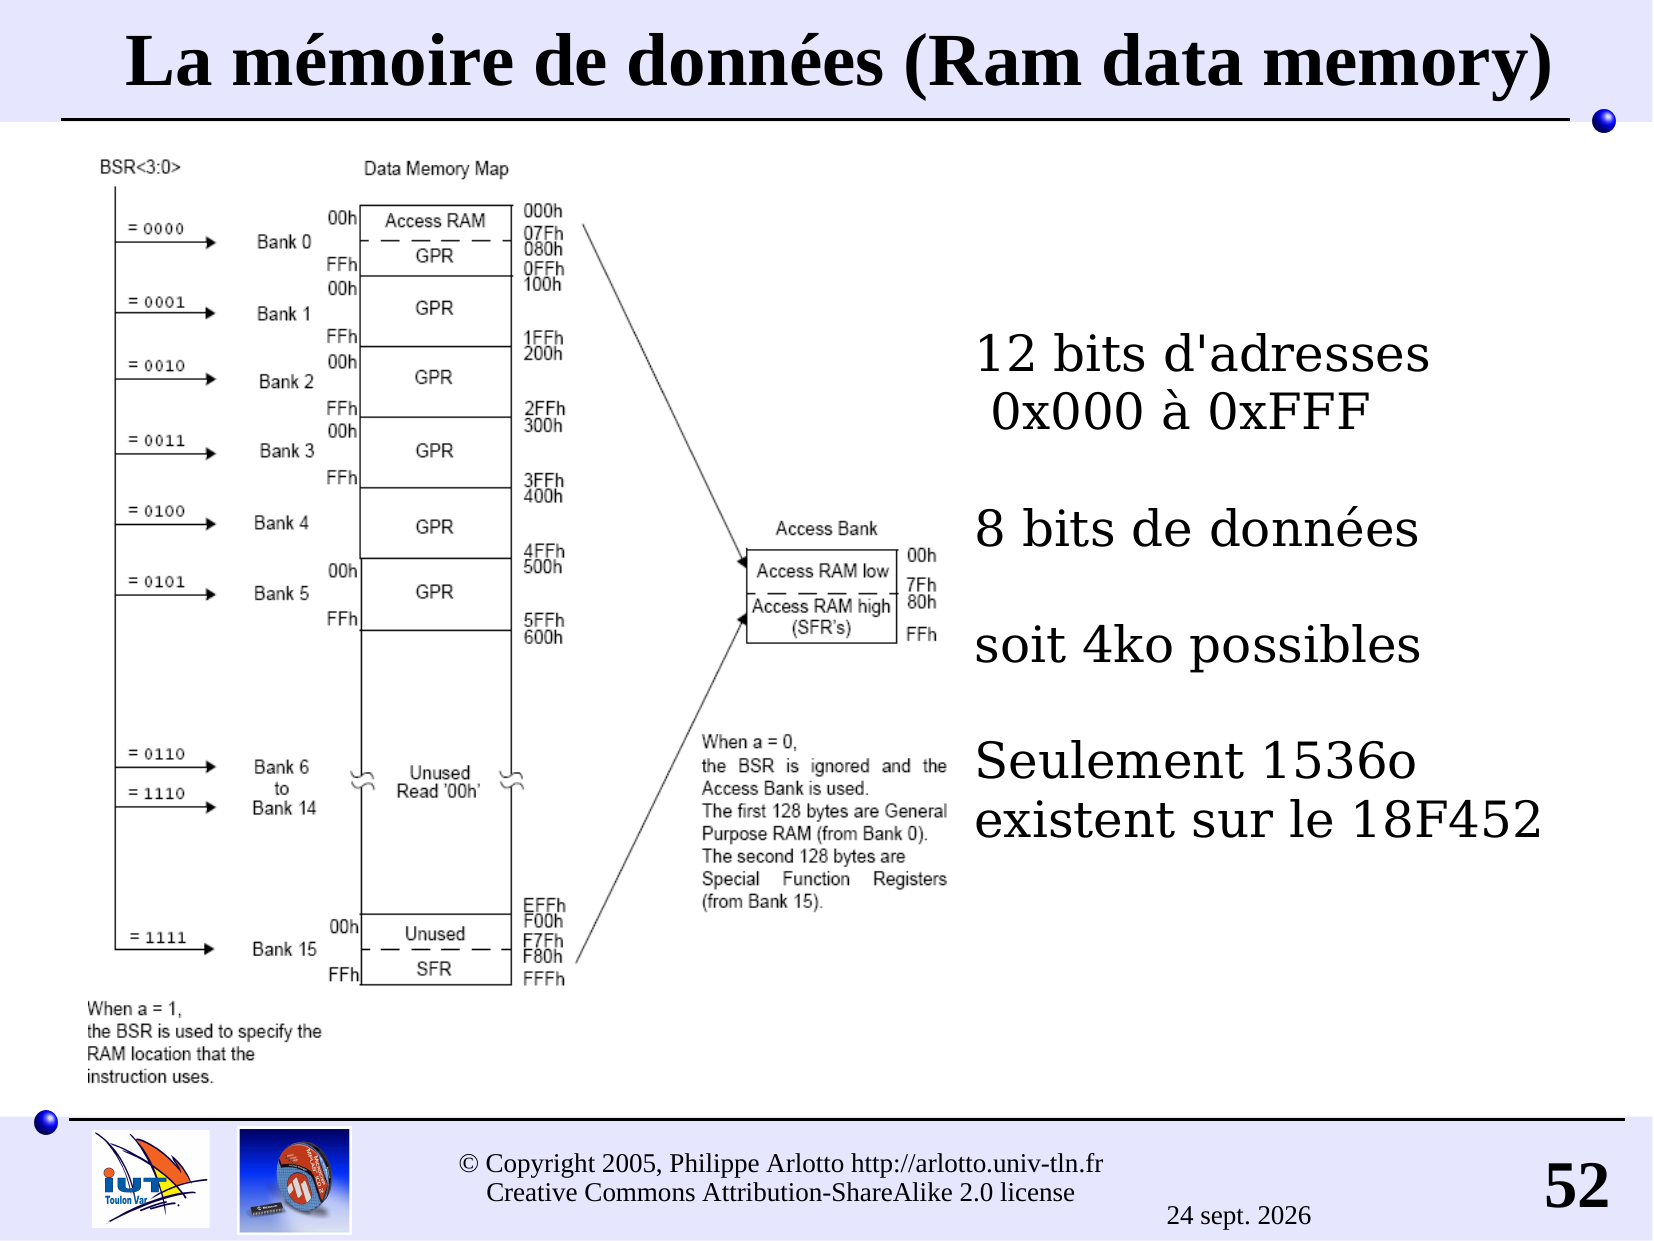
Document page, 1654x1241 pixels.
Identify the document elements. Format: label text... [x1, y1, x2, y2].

picture [88, 147, 959, 1093]
title La mémoire de données (Ram data memory) [95, 14, 1585, 107]
picture [237, 1126, 352, 1235]
text_box 12 bits d'adresses 0x000 à 0xFFF 8 bits de données soit 4ko possibles Seulement 1536o existent sur le 18F452 [974, 324, 1565, 908]
